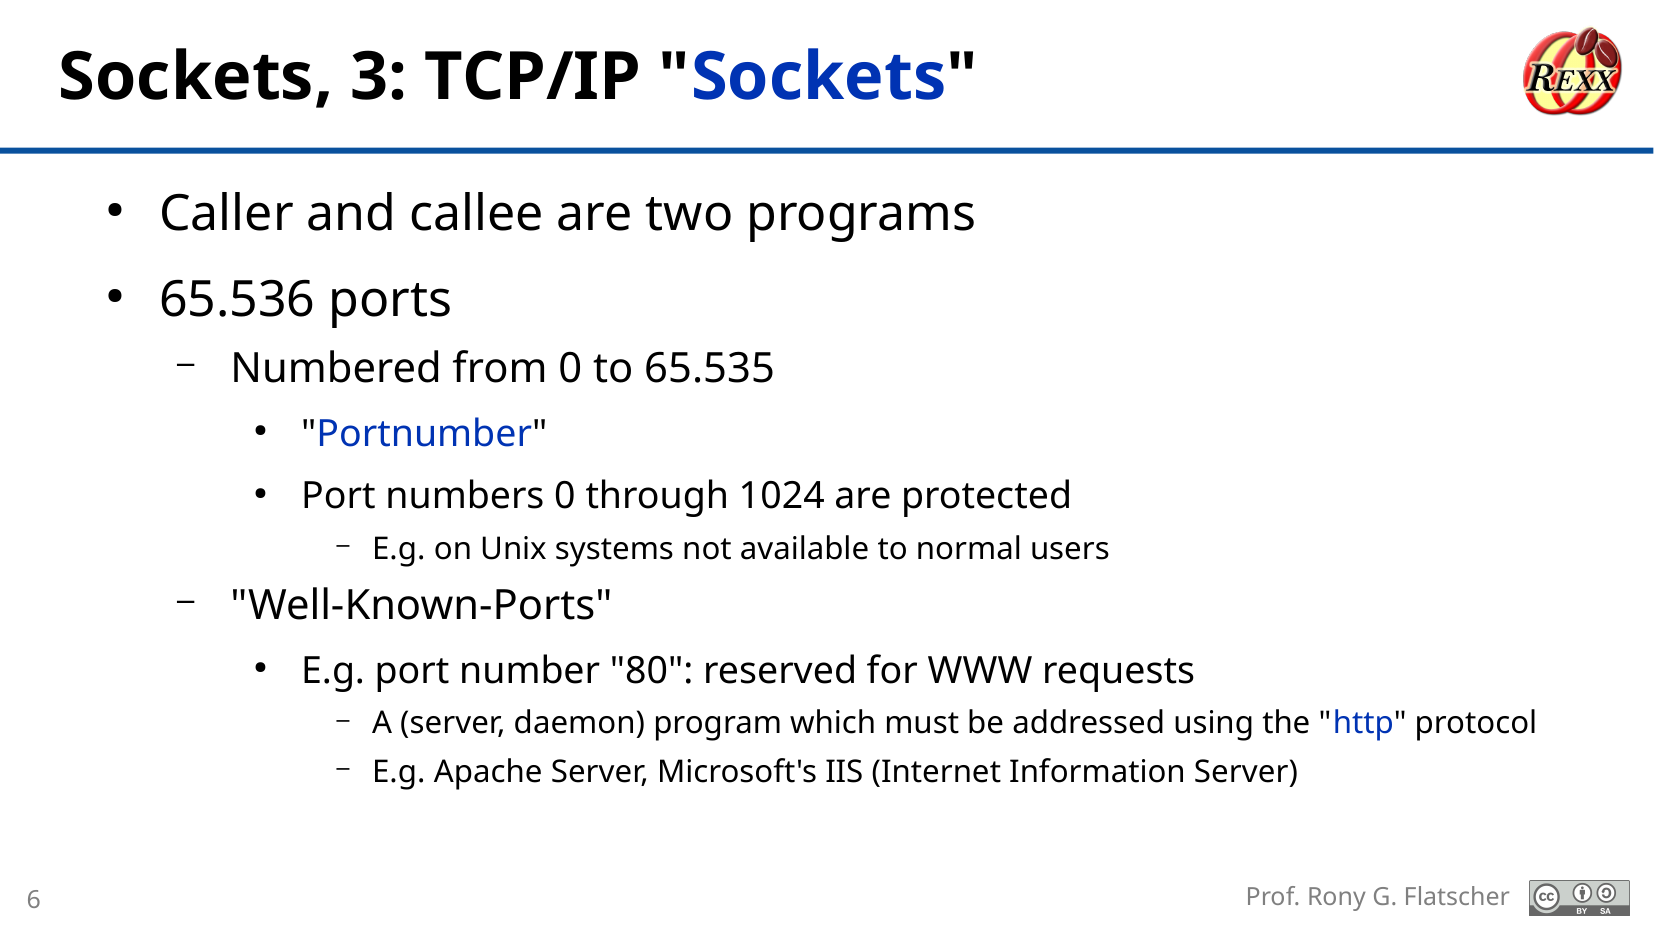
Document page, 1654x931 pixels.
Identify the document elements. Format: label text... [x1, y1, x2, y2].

list Caller and callee are two programs 65.536 ports Numbered from 0 to 65.535 "Portnumber" Port numbers 0 through 1024 are protected E.g. on Unix systems not available to normal users "Well-Known-Ports" E.g. port number "80": reserved for WWW requests A (server, daemon) program which must be addressed using the "http" protocol E.g. Apache Server, Microsoft's IIS (Internet Information Server) [88, 177, 1577, 857]
title Sockets, 3: TCP/IP "Sockets" [0, 0, 1625, 148]
